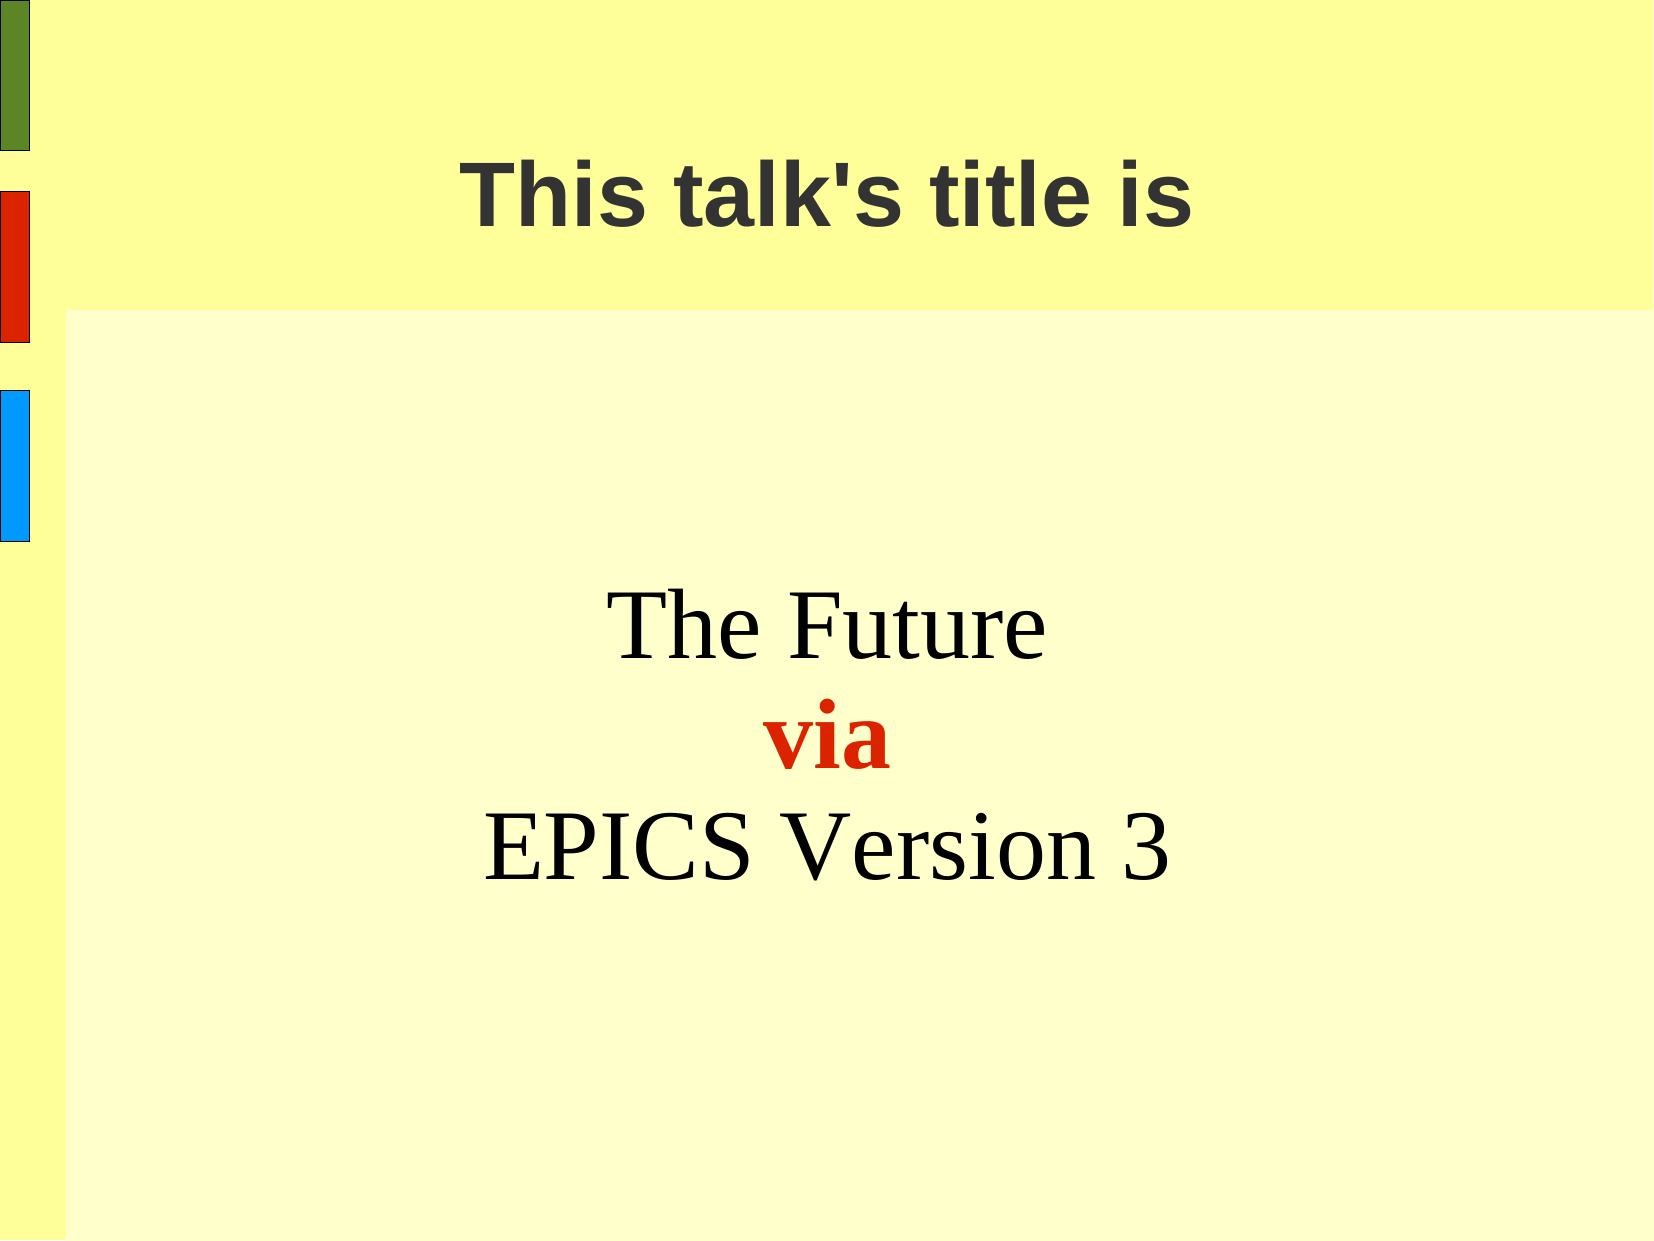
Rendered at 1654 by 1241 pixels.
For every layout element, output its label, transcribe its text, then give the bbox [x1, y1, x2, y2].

title This talk's title is [121, 91, 1534, 299]
subtitle The Future via EPICS Version 3 [121, 344, 1534, 1127]
